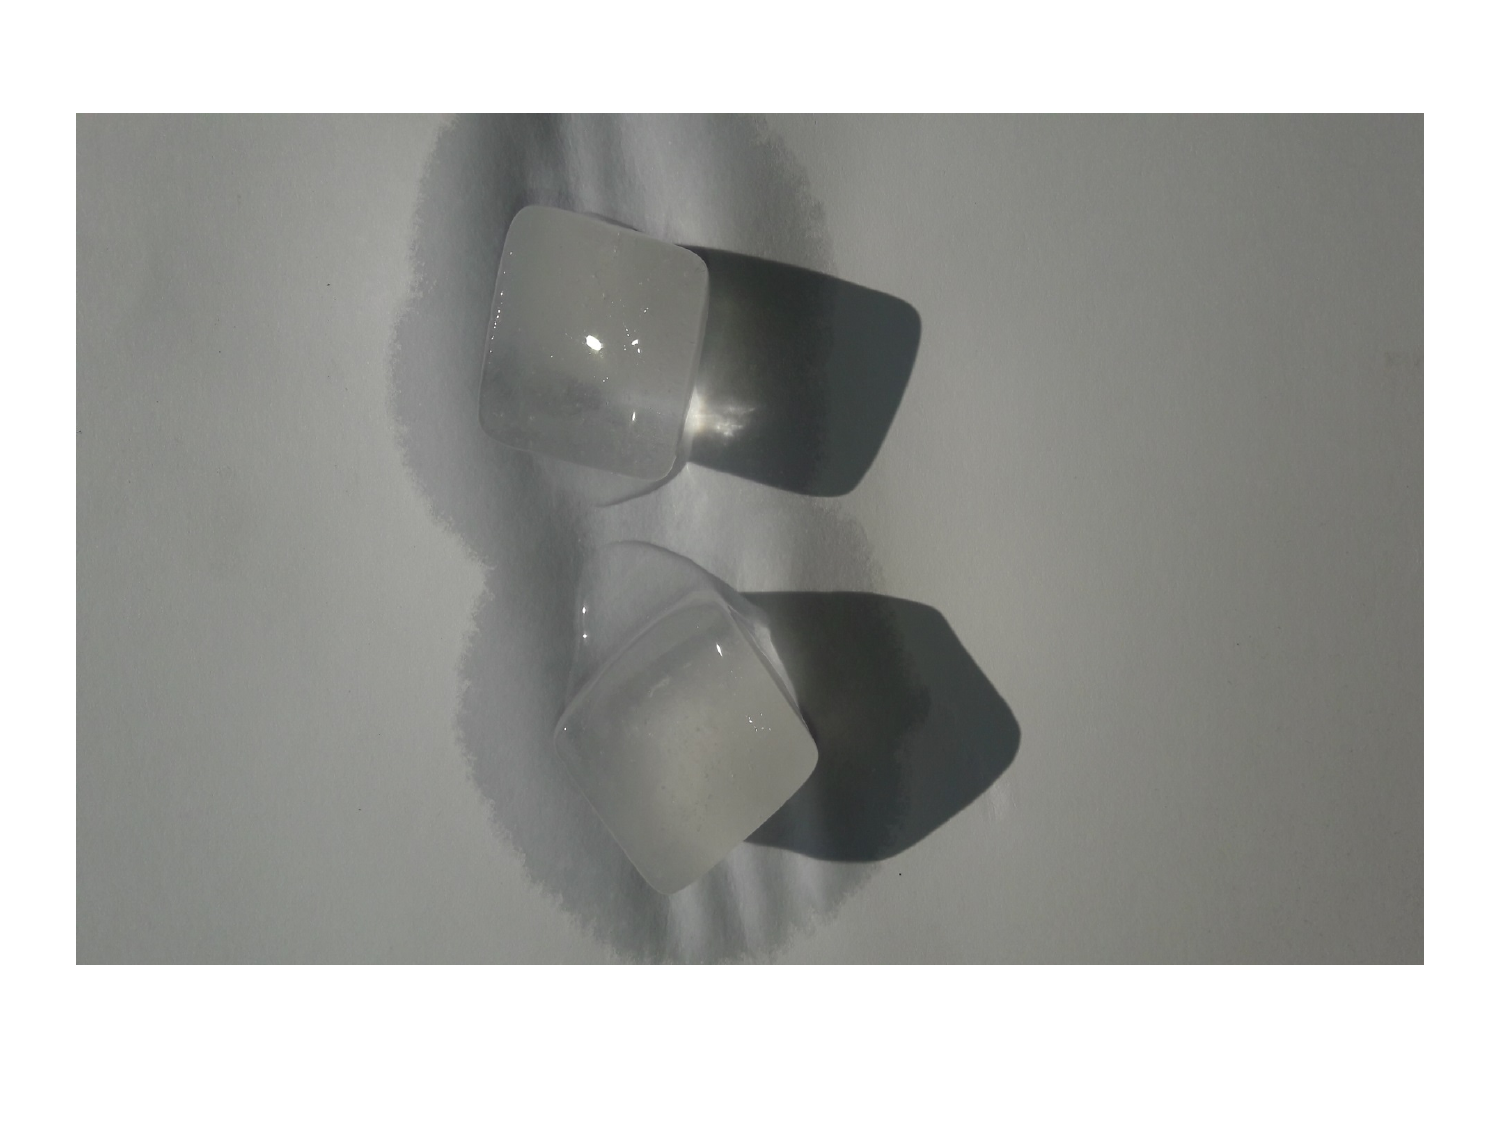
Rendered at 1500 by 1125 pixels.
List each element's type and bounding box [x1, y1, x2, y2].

picture [76, 113, 1424, 965]
